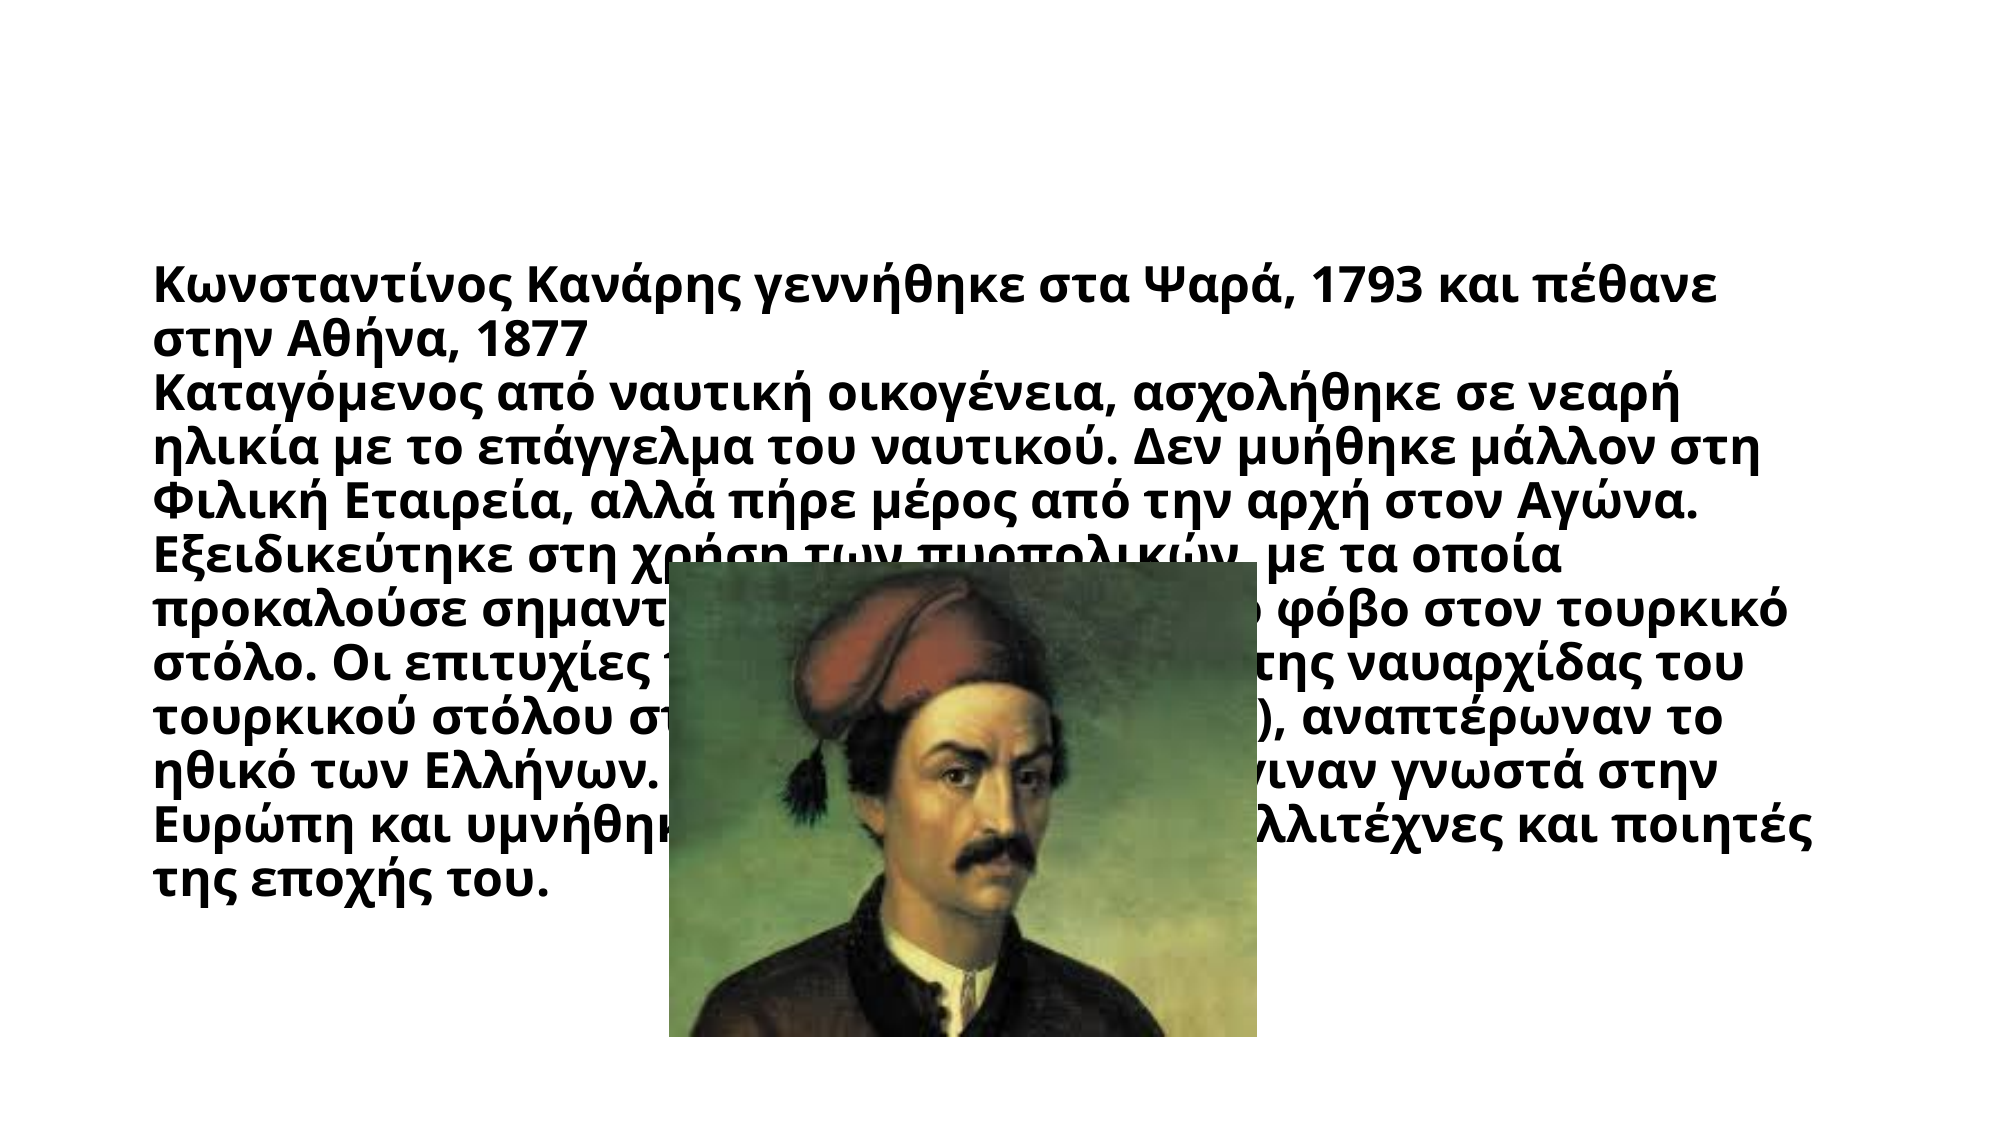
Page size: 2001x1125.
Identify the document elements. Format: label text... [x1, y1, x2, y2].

picture [669, 562, 1257, 1037]
title Κωνσταντίνος Κανάρης γεννήθηκε στα Ψαρά, 1793 και πέθανε στην Αθήνα, 1877 Καταγόμενος από ναυτική οικογένεια, ασχολήθηκε σε νεαρή ηλικία με το επάγγελμα του ναυτικού. Δεν μυήθηκε μάλλον στη Φιλική Εταιρεία, αλλά πήρε μέρος από την αρχή στον Aγώνα. Εξειδικεύτηκε στη χρήση των πυρπολικών, με τα οποία προκαλούσε σημαντικές φθορές και μεγάλο φόβο στον τουρκικό στόλο. Οι επιτυχίες του, όπως η ανατίναξη της ναυαρχίδας του τουρκικού στόλου στη Χίο (6-7 Ιουνίου 1822), αναπτέρωναν το ηθικό των Ελλήνων. Τα κατορθώματά του έγιναν γνωστά στην Ευρώπη και υμνήθηκαν από σπουδαίους καλλιτέχνες και ποιητές της εποχής του. [137, 252, 1863, 340]
